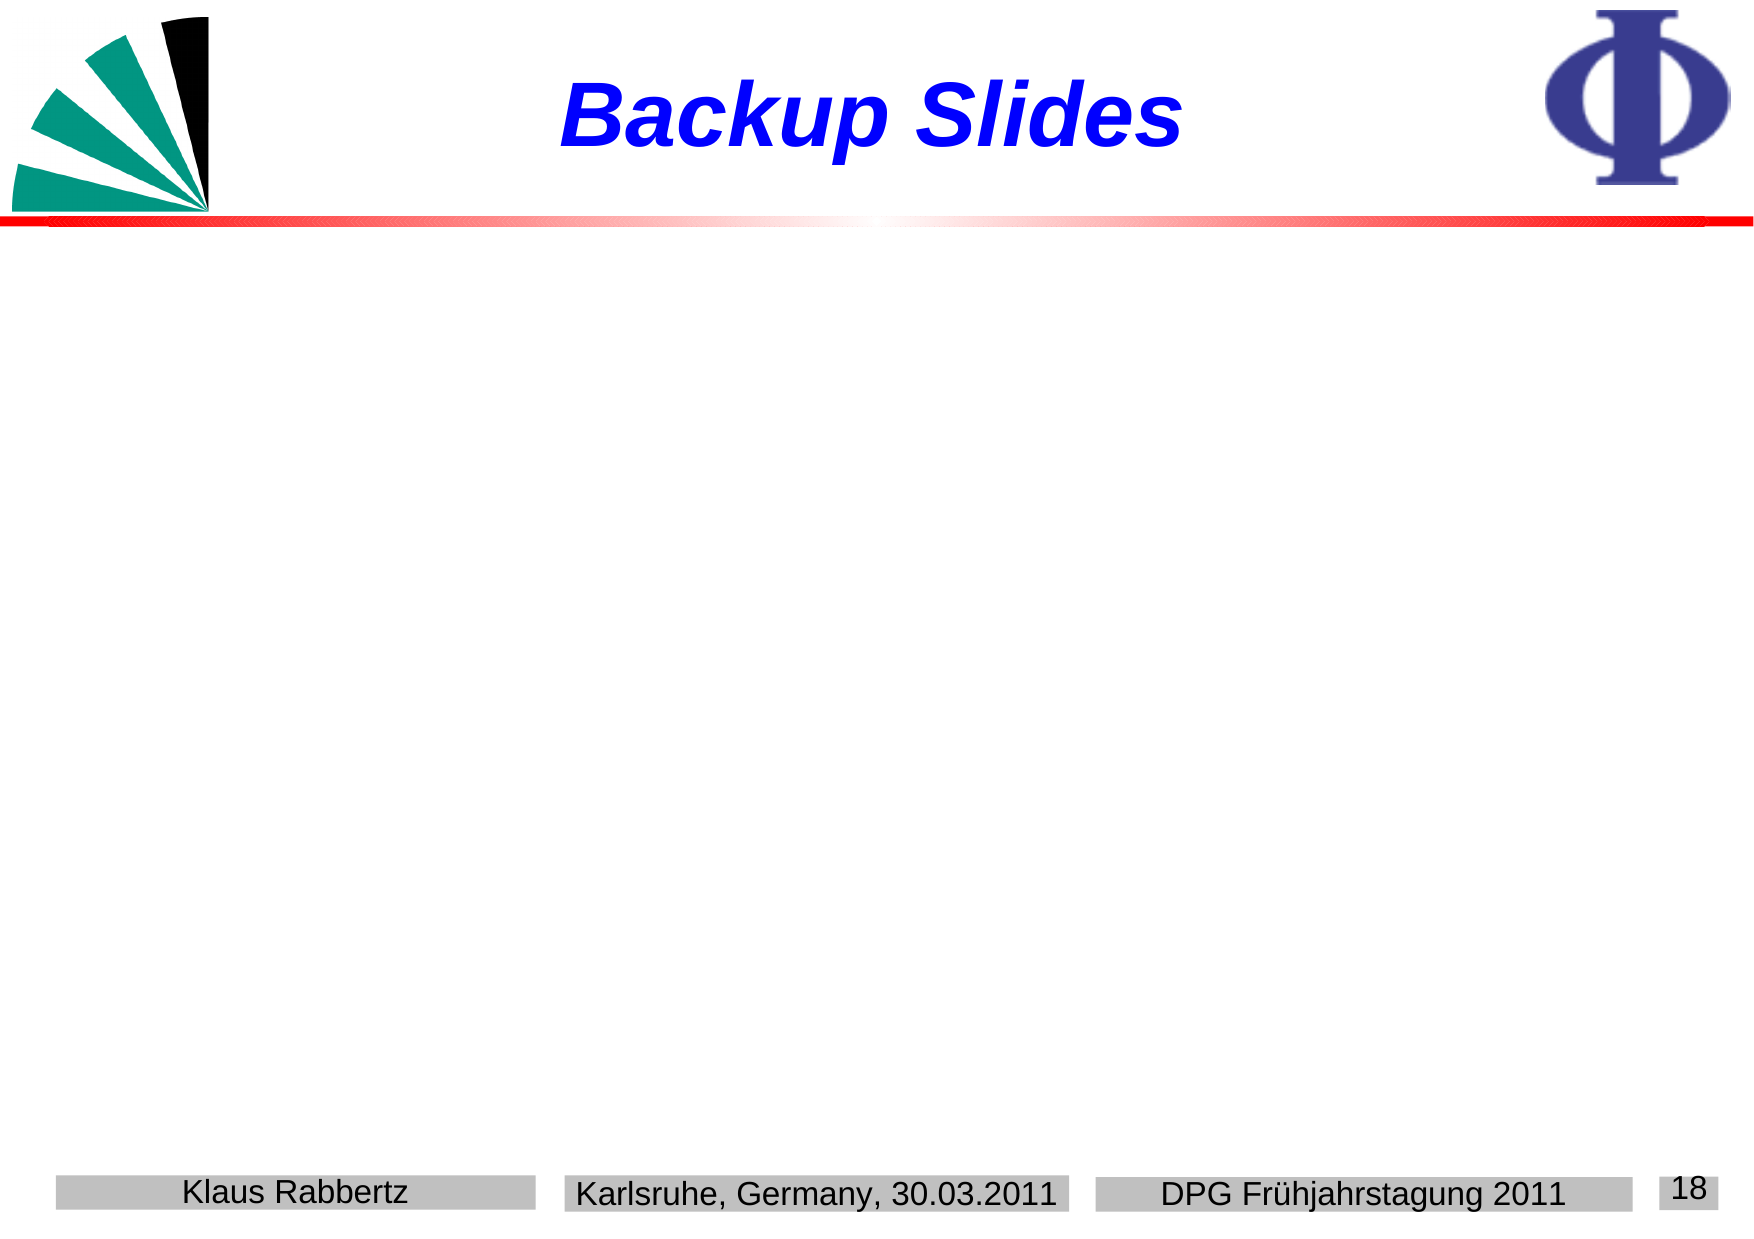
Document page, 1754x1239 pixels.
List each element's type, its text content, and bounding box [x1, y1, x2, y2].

picture [1545, 10, 1731, 185]
title Backup Slides [220, 16, 1525, 213]
picture [12, 17, 209, 214]
